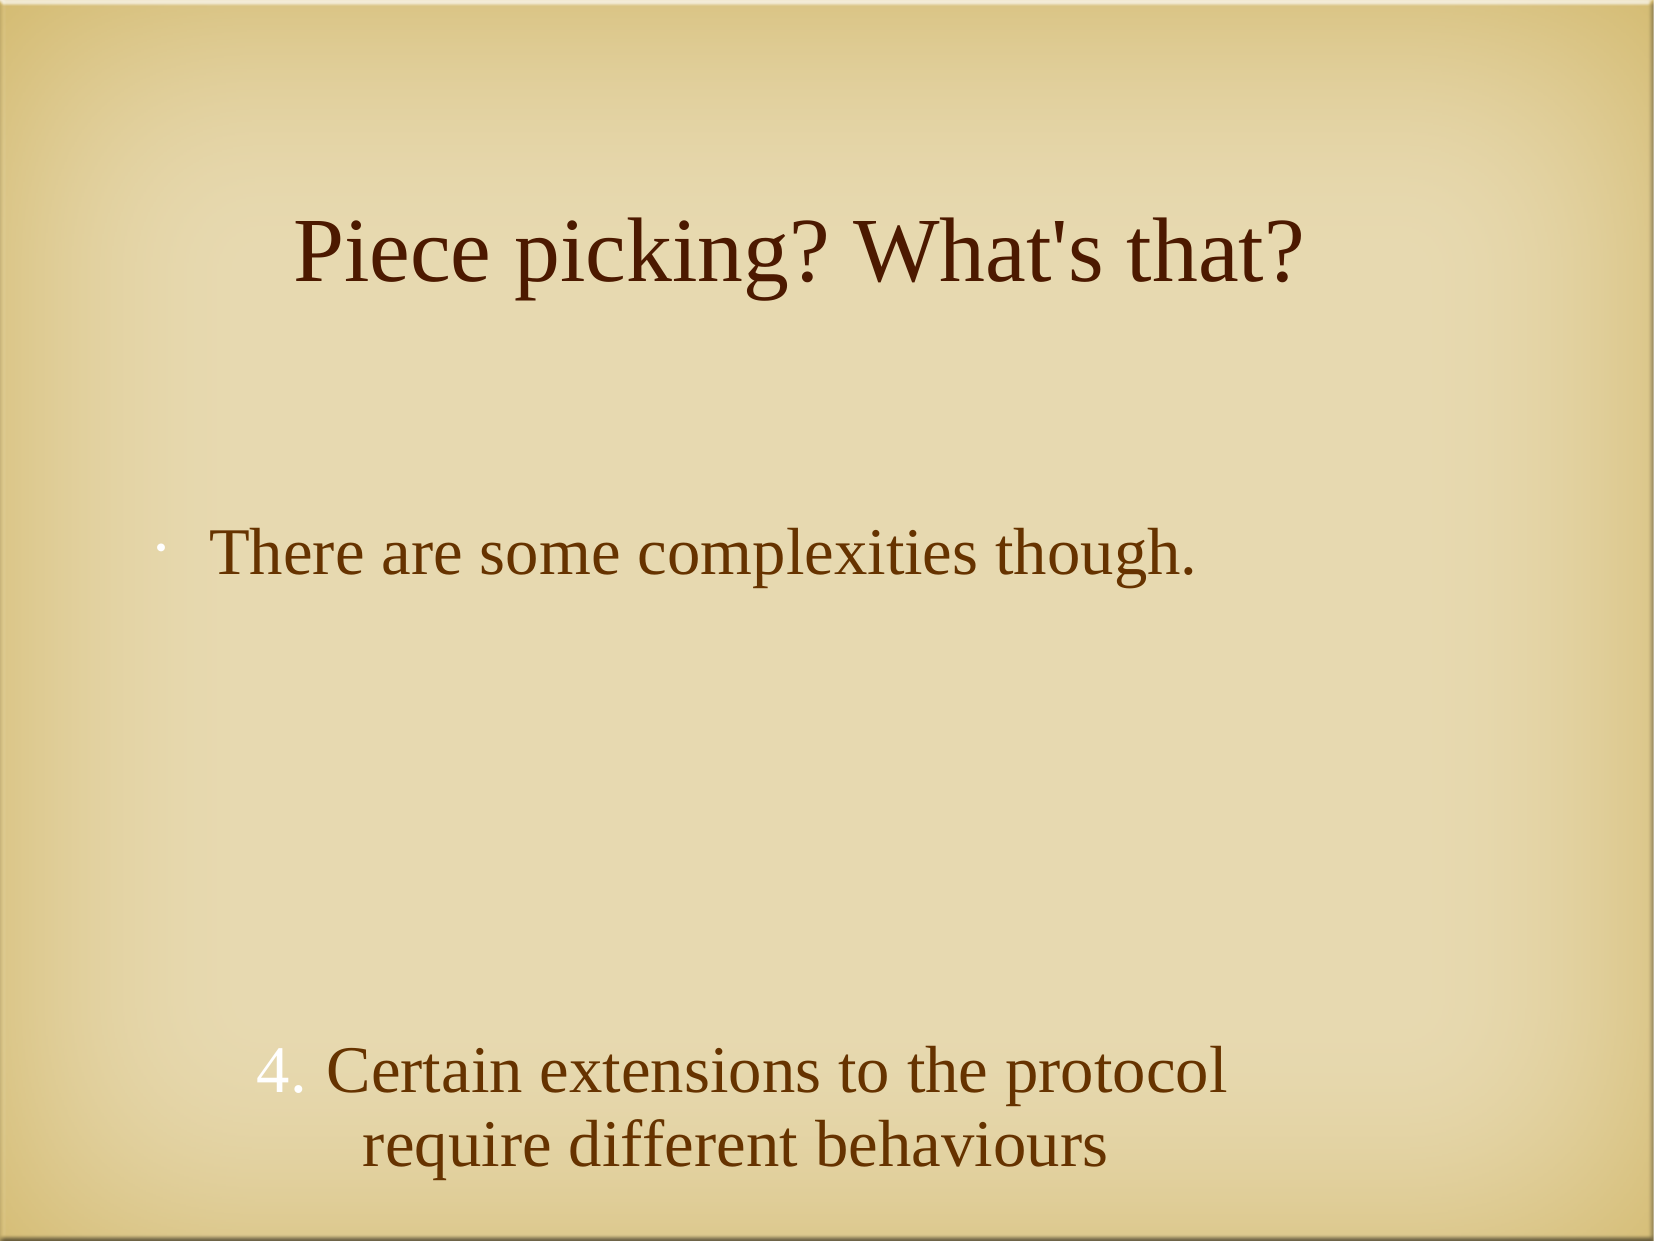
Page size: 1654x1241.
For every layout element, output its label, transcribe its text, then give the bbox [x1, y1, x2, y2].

title Piece picking? What's that? [93, 147, 1506, 355]
list Certain extensions to the protocol require different behaviours [221, 619, 1433, 1182]
list There are some complexities though. [120, 411, 1533, 796]
picture [0, 0, 1654, 1241]
